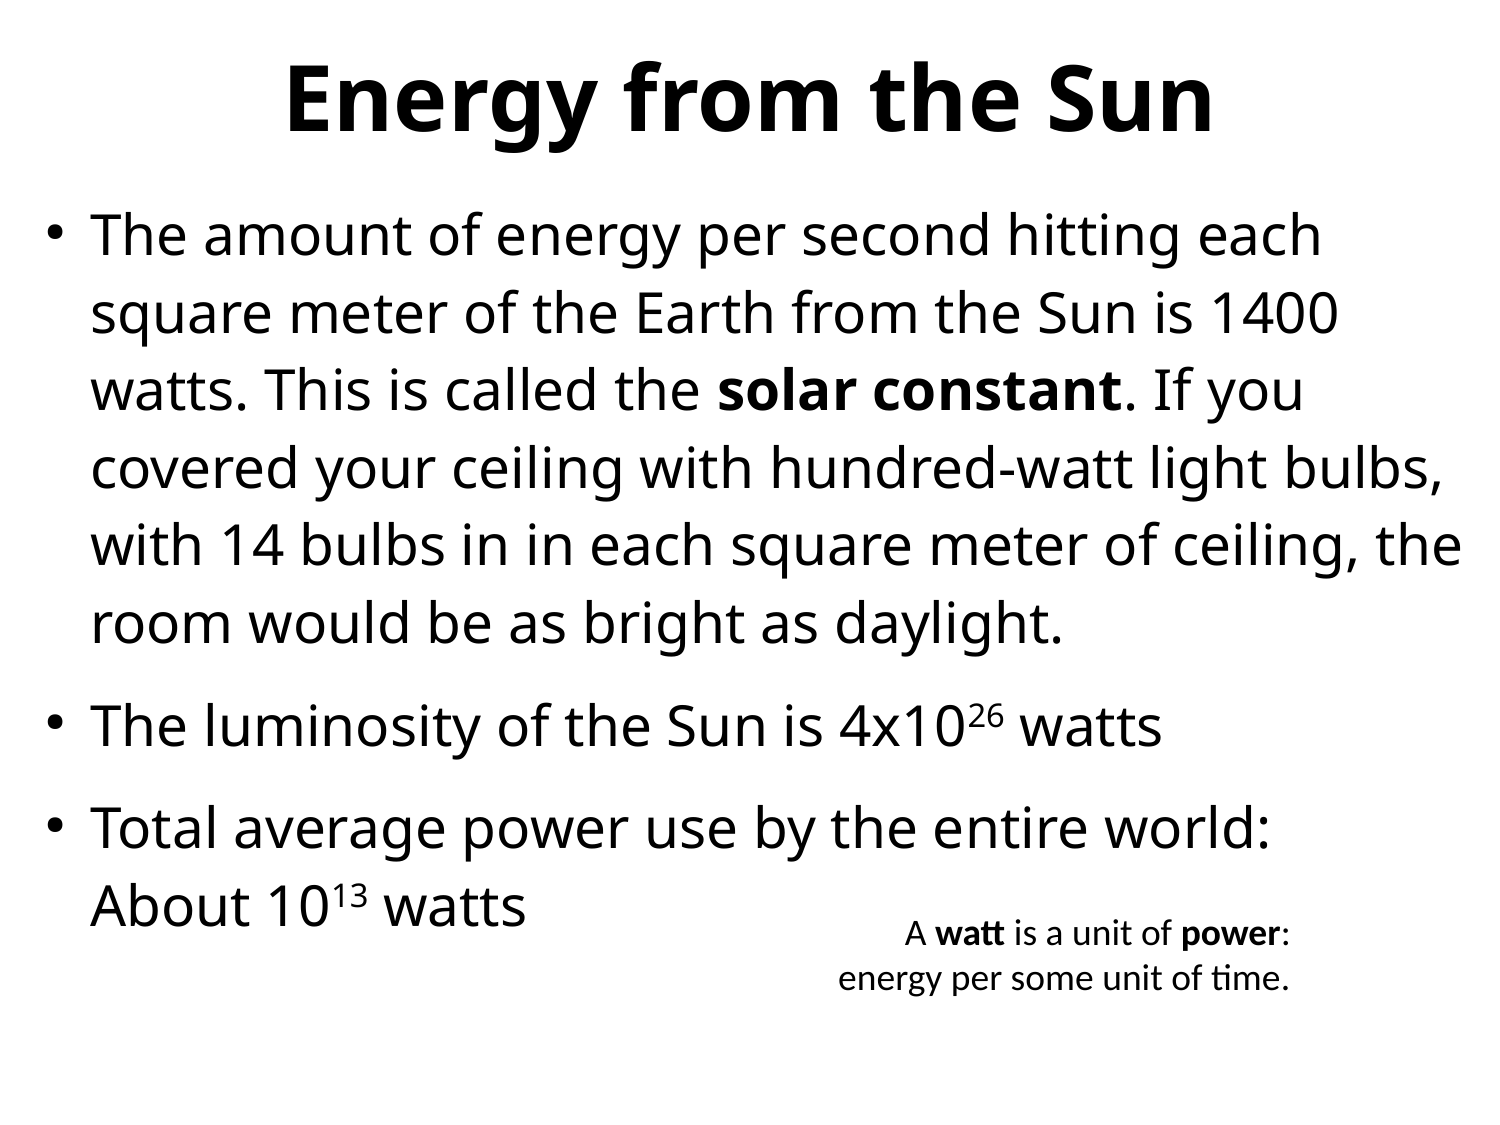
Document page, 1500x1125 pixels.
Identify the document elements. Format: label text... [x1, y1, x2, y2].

title Energy from the Sun [30, 42, 1471, 150]
text_box A watt is a unit of power: energy per some unit of time. [796, 961, 1306, 1006]
list The amount of energy per second hitting each square meter of the Earth from the Sun is 1400 watts. This is called the solar constant. If you covered your ceiling with hundred-watt light bulbs, with 14 bulbs in in each square meter of ceiling, the room would be as bright as daylight. The luminosity of the Sun is 4x1026 watts Total average power use by the entire world: About 1013 watts [30, 195, 1471, 961]
